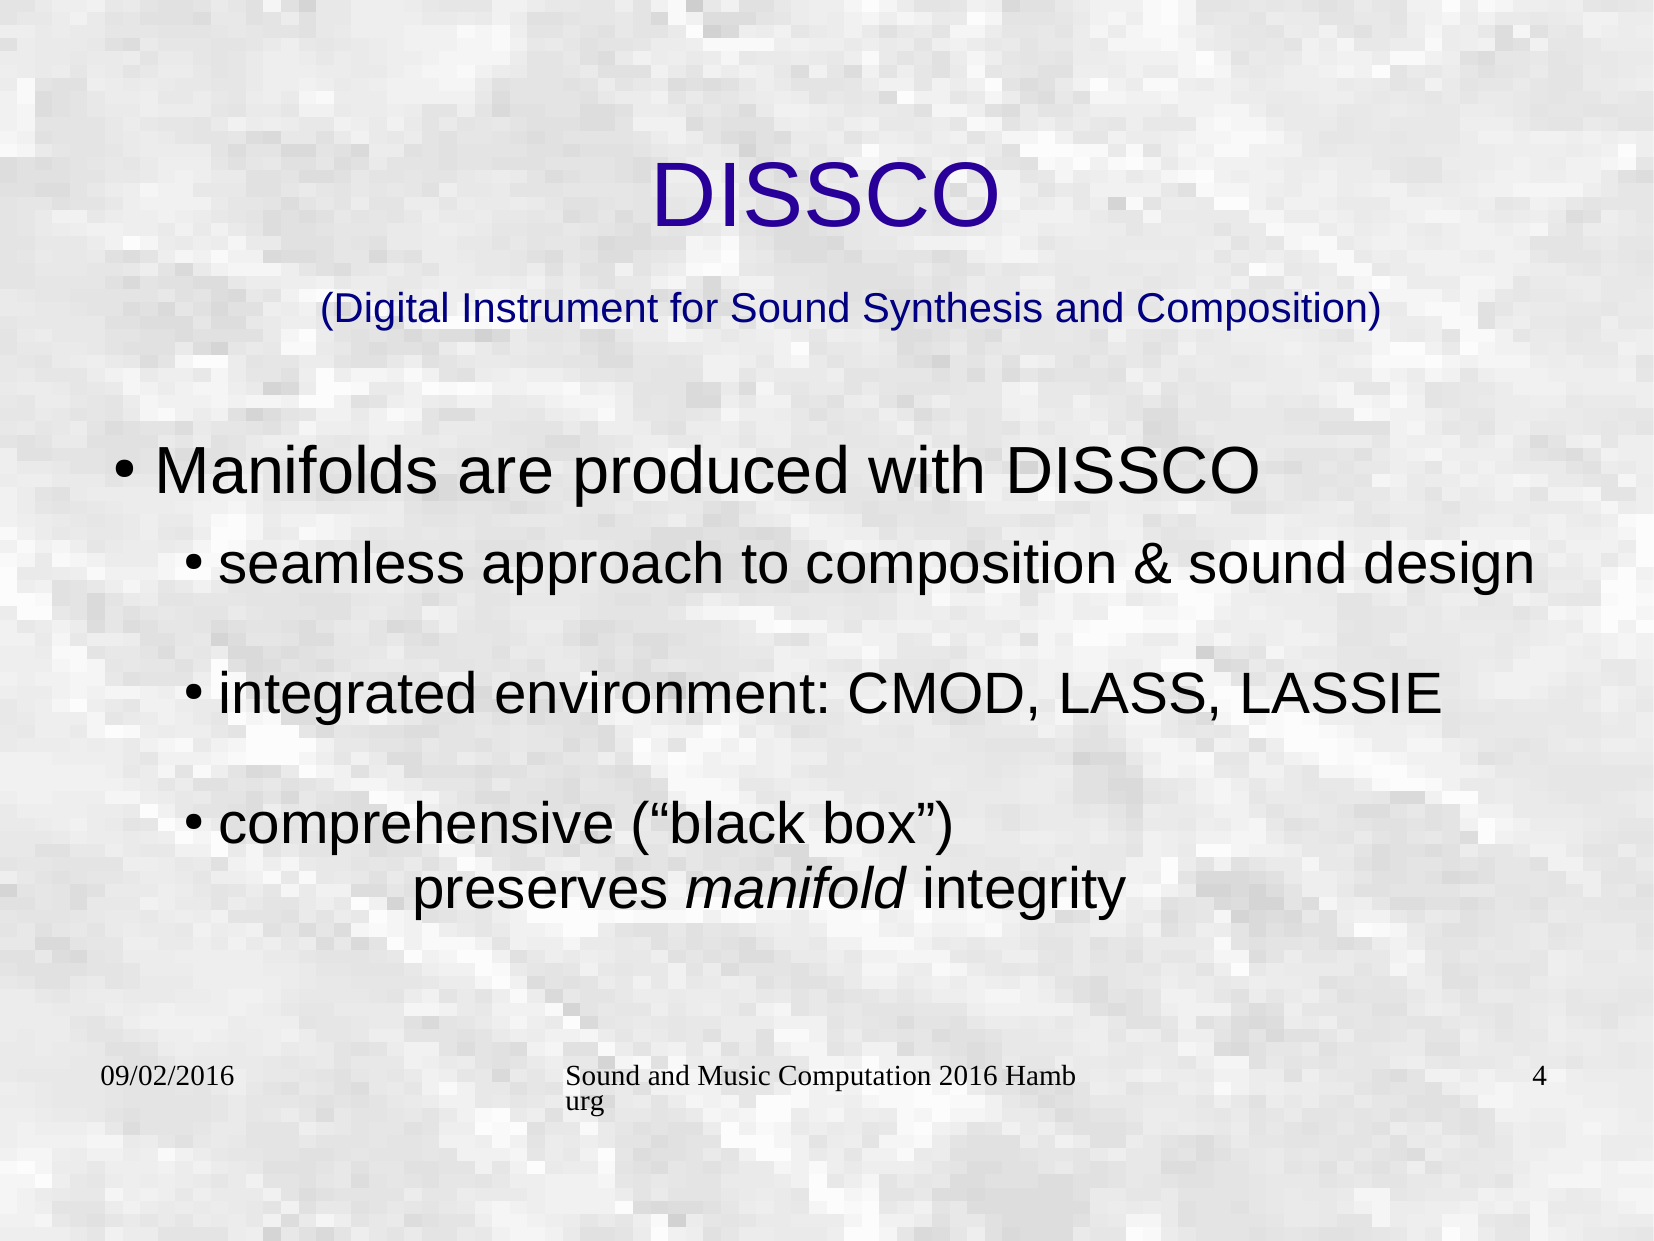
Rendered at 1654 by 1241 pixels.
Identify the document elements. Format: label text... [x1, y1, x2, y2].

picture [0, 0, 1654, 1241]
subtitle (Digital Instrument for Sound Synthesis and Composition) Manifolds are produced with DISSCO seamless approach to composition & sound design integrated environment: CMOD, LASS, LASSIE comprehensive (“black box”) preserves manifold integrity [112, 284, 1576, 1051]
title DISSCO [118, 90, 1536, 284]
